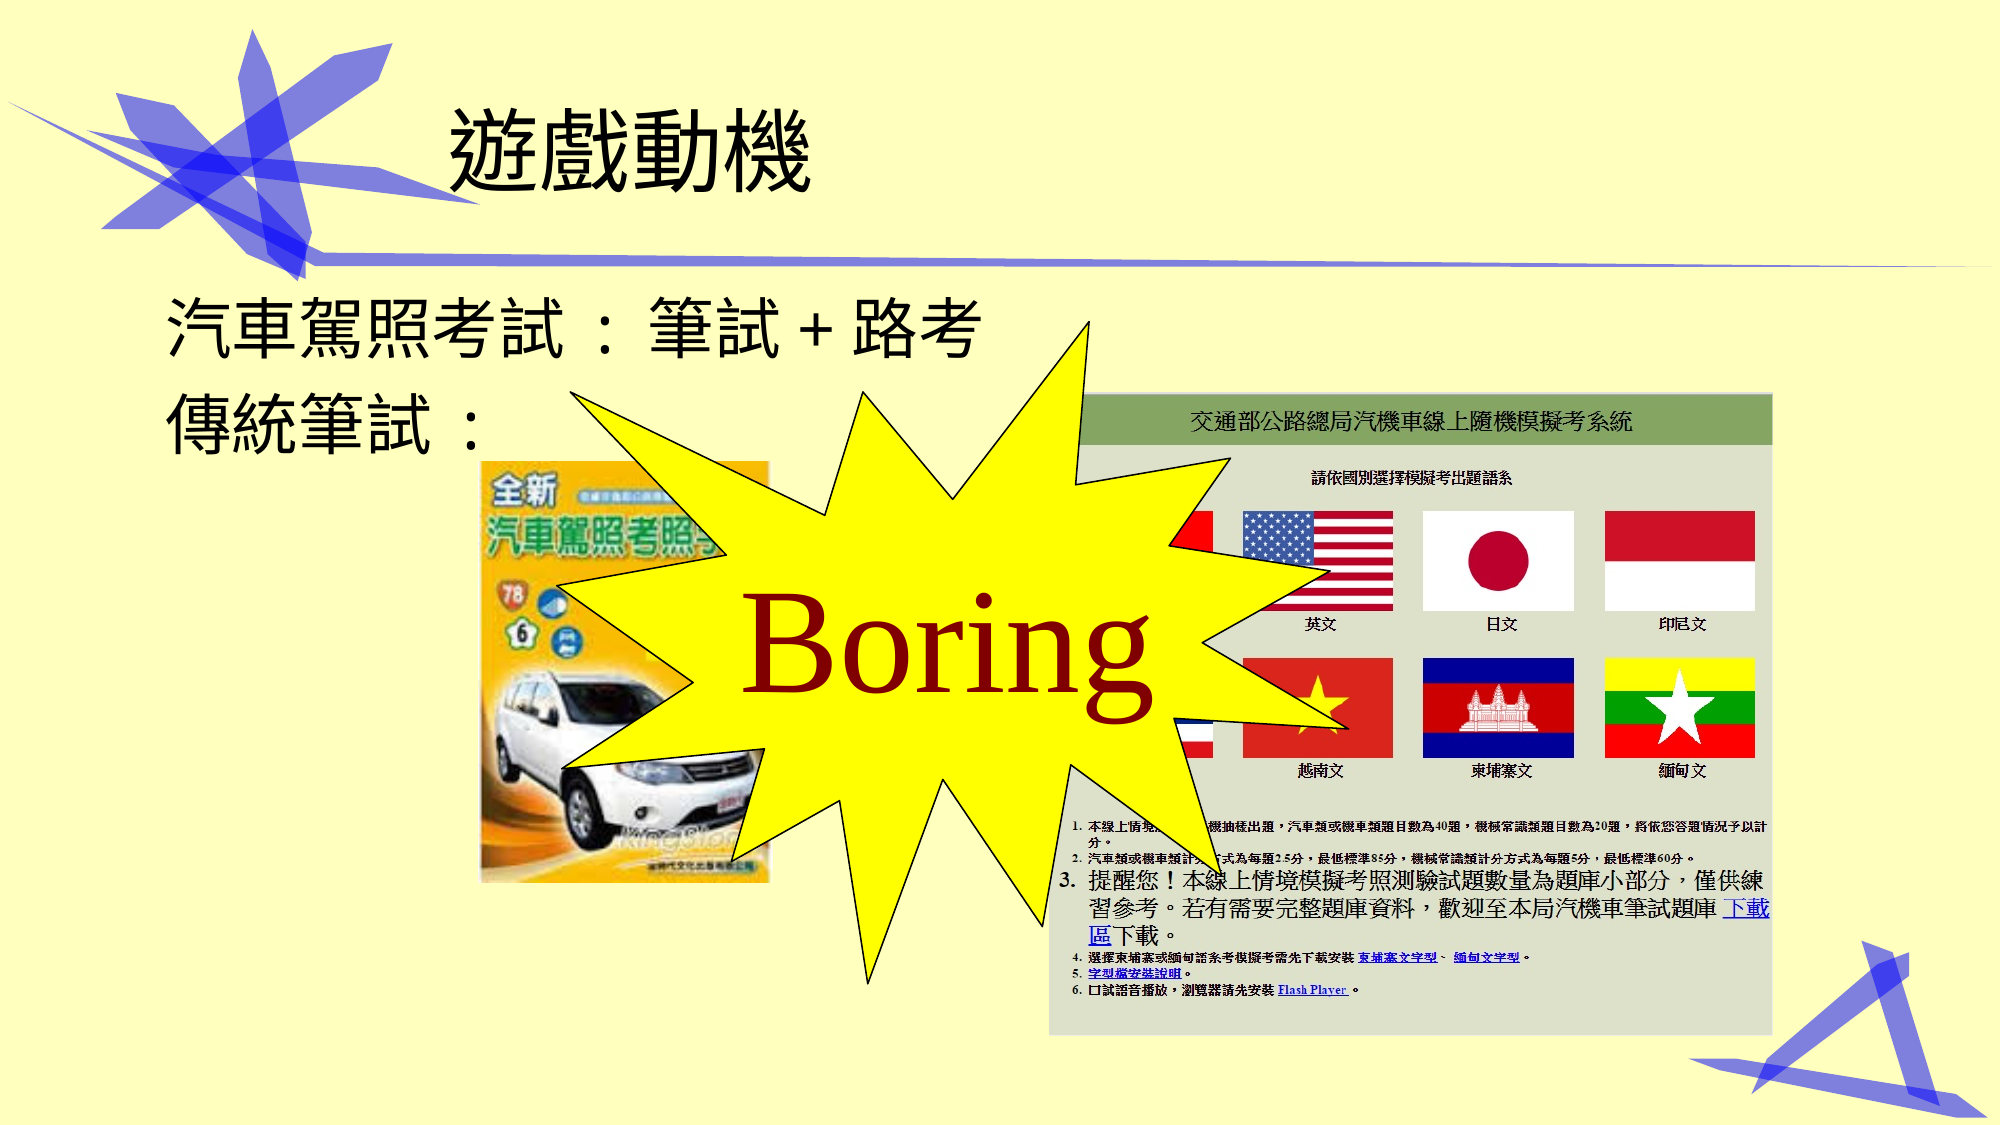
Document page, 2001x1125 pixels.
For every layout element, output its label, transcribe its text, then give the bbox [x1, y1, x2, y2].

title 遊戲動機 [432, 54, 1851, 243]
picture [1049, 392, 1773, 1036]
list 汽車駕照考試 : 筆試+路考 傳統筆試 : + [150, 278, 1851, 1001]
picture [478, 461, 773, 883]
text_box Boring [556, 321, 1349, 984]
picture [715, 461, 773, 489]
